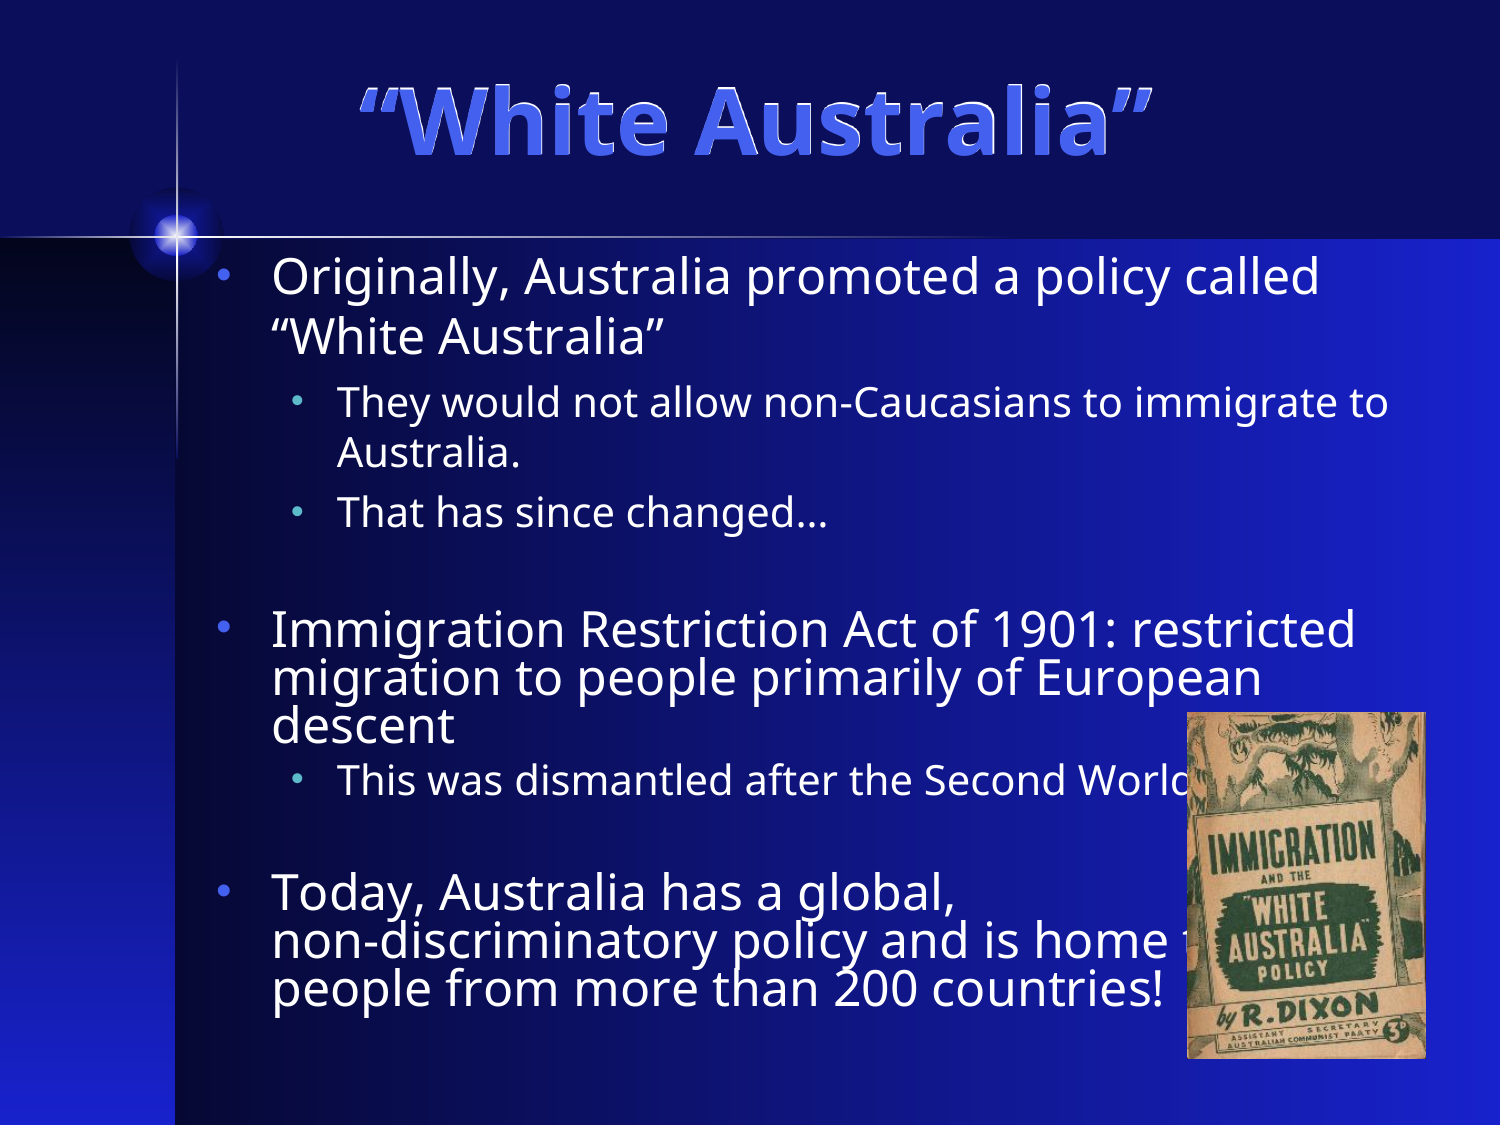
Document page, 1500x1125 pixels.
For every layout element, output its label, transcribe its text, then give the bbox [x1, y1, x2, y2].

list Originally, Australia promoted a policy called “White Australia” They would not allow non-Caucasians to immigrate to Australia. That has since changed… Immigration Restriction Act of 1901: restricted migration to people primarily of European descent This was dismantled after the Second World War. Today, Australia has a global, non-discriminatory policy and is home to people from more than 200 countries! [200, 237, 1476, 1125]
picture [1187, 712, 1426, 1059]
title “White Australia” [24, 24, 1488, 213]
